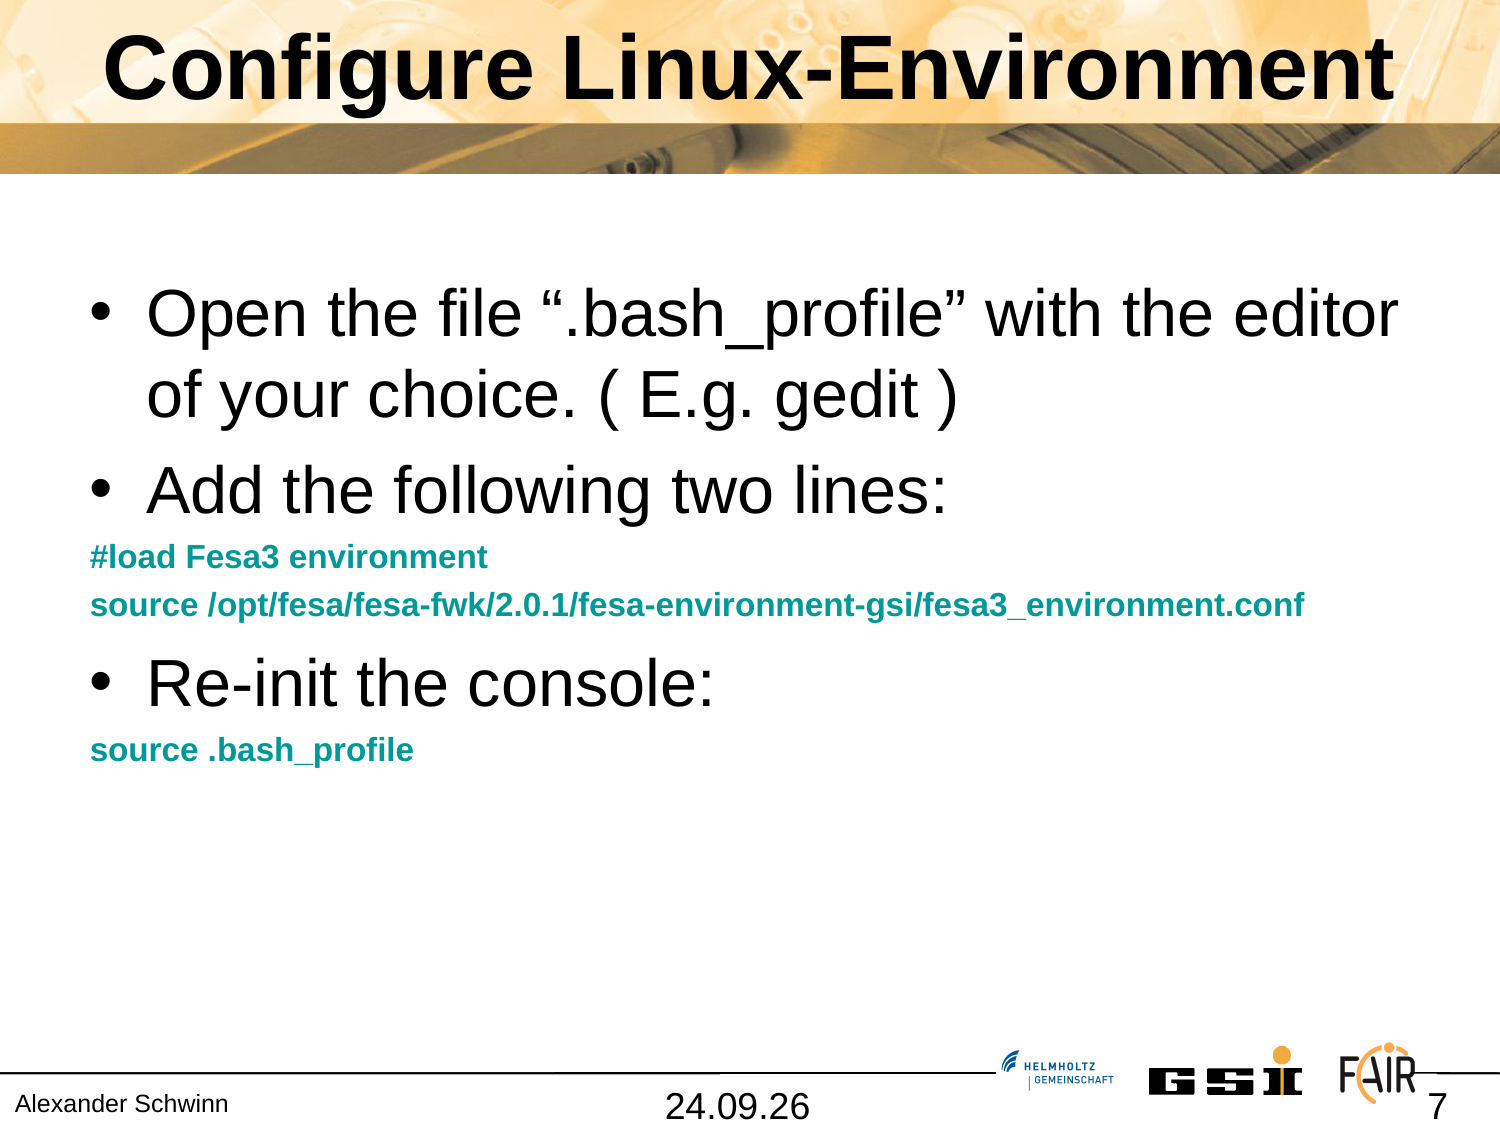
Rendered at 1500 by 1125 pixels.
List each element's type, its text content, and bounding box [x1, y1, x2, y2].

picture [1149, 1046, 1302, 1095]
picture [1328, 1034, 1439, 1106]
picture [996, 1046, 1121, 1095]
picture [0, 126, 1500, 175]
list Open the file “.bash_profile” with the editor of your choice. ( E.g. gedit ) Add the following two lines: #load Fesa3 environment source /opt/fesa/fesa-fwk/2.0.1/fesa-environment-gsi/fesa3_environment.conf Re-init the console: source .bash_profile [75, 262, 1426, 1006]
title Configure Linux-Environment [0, 0, 1500, 126]
